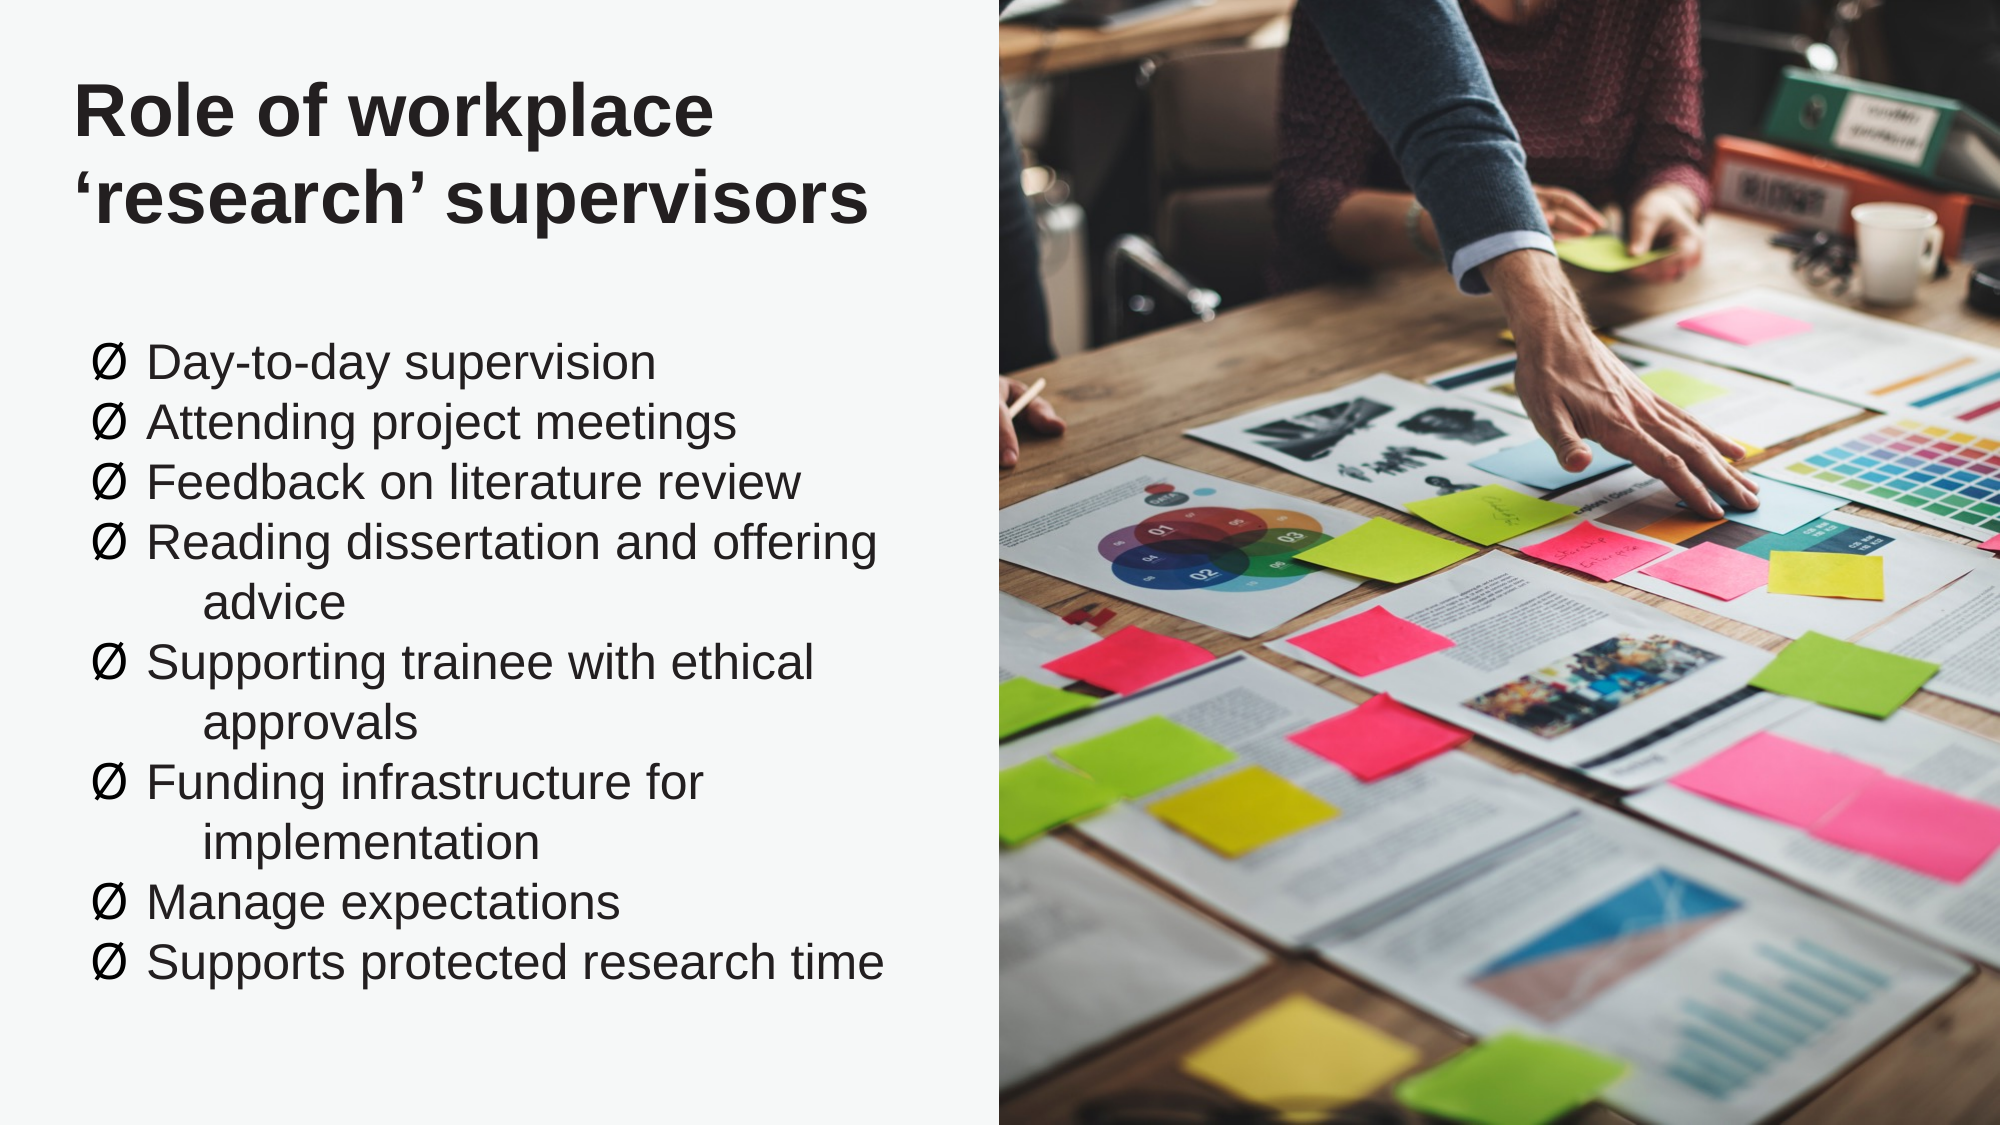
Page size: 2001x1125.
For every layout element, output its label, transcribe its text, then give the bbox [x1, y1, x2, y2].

picture [999, 0, 2000, 1125]
title Role of workplace ‘research’ supervisors [53, 53, 970, 259]
text_box Day-to-day supervision Attending project meetings Feedback on literature review Reading dissertation and offering advice Supporting trainee with ethical approvals Funding infrastructure for implementation Manage expectations Supports protected research time [74, 322, 970, 1125]
